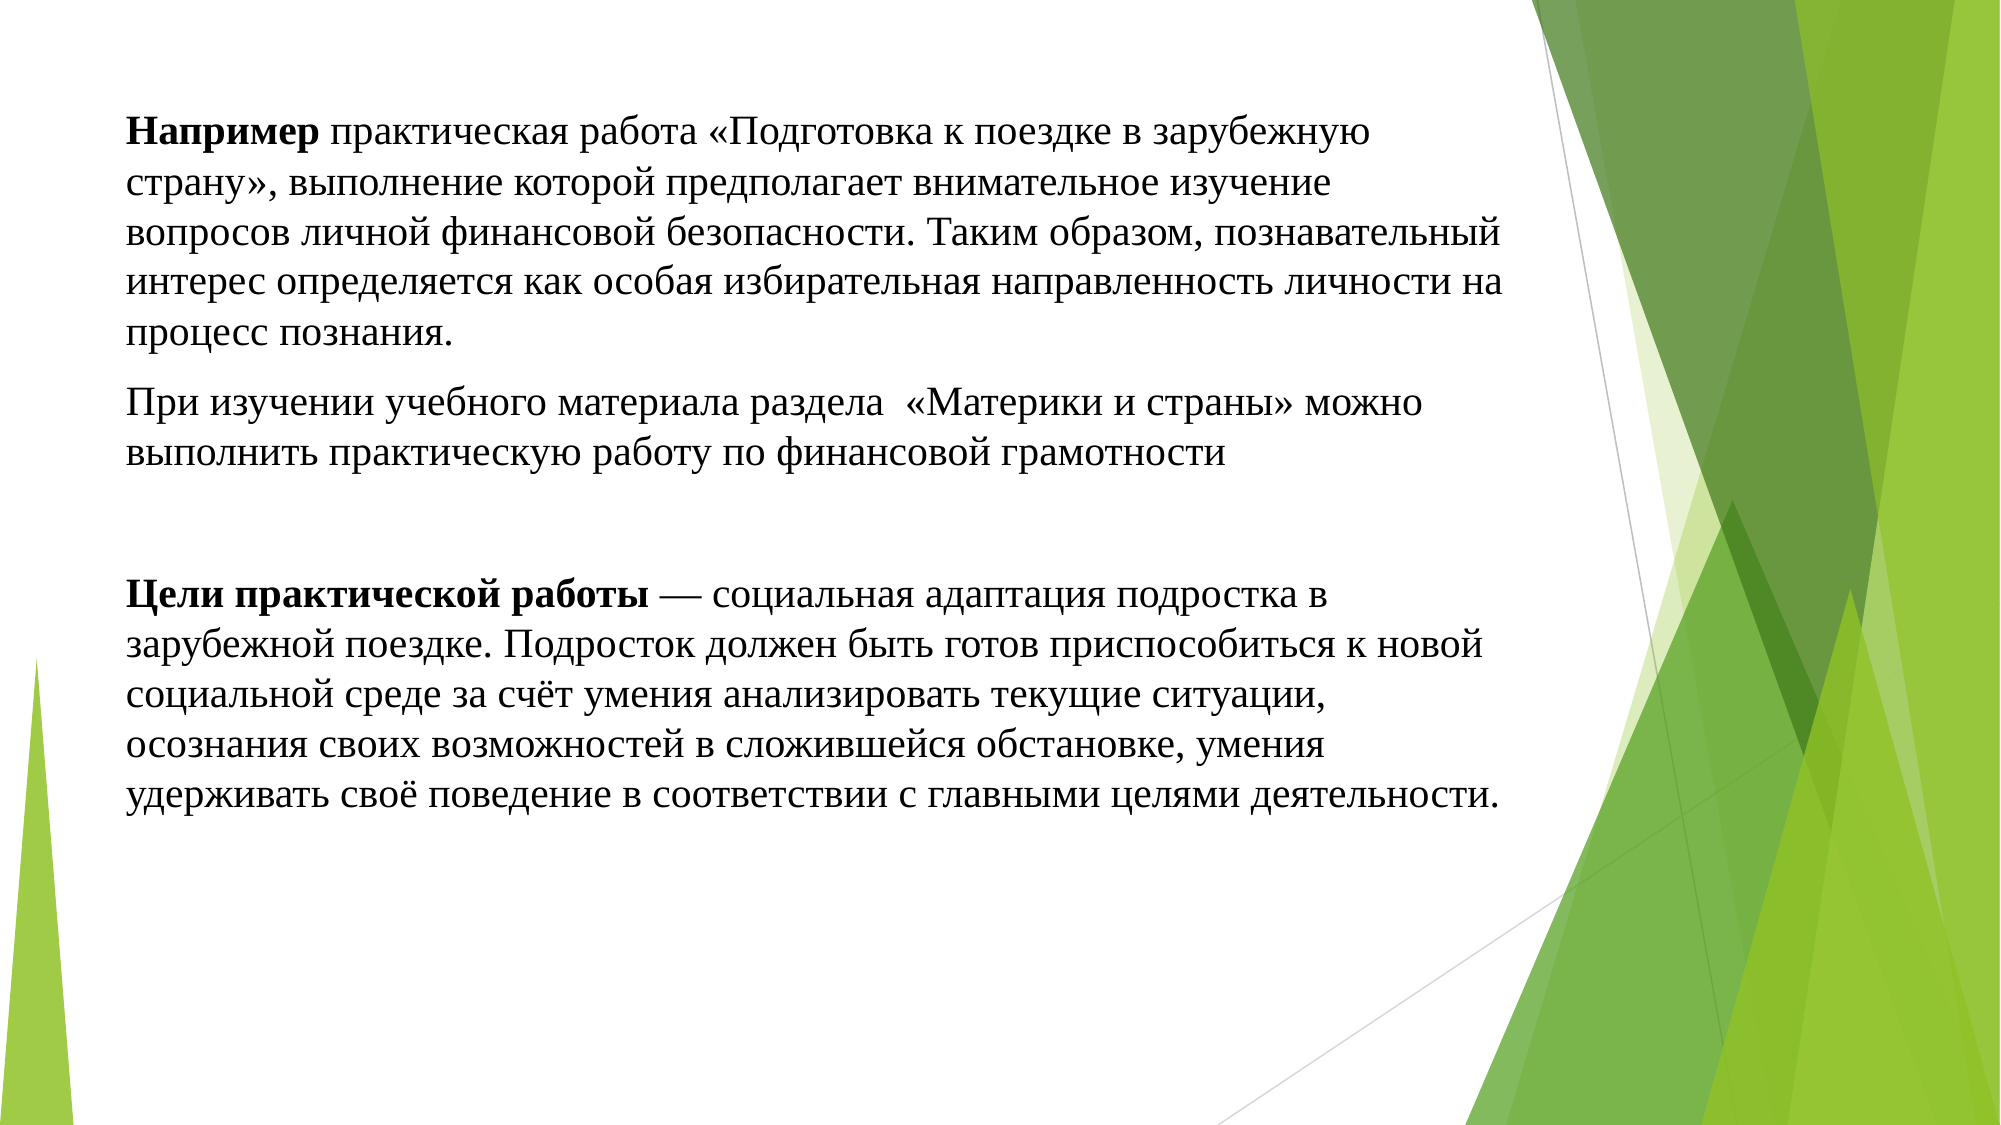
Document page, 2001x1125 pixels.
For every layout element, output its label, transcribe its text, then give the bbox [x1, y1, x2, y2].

list Например практическая работа «Подготовка к поездке в зарубежную страну», выполнение которой предполагает внимательное изучение вопросов личной финансовой безопасности. Таким образом, познавательный интерес определяется как особая избирательная направленность личности на процесс познания. При изучении учебного материала раздела «Материки и страны» можно выполнить практическую работу по финансовой грамотности Цели практической работы — социальная адаптация подростка в зарубежной поездке. Подросток должен быть готов приспособиться к новой социальной среде за счёт умения анализировать текущие ситуации, осознания своих возможностей в сложившейся обстановке, умения удерживать своё поведение в соответствии с главными целями деятельности. [111, 24, 1522, 991]
